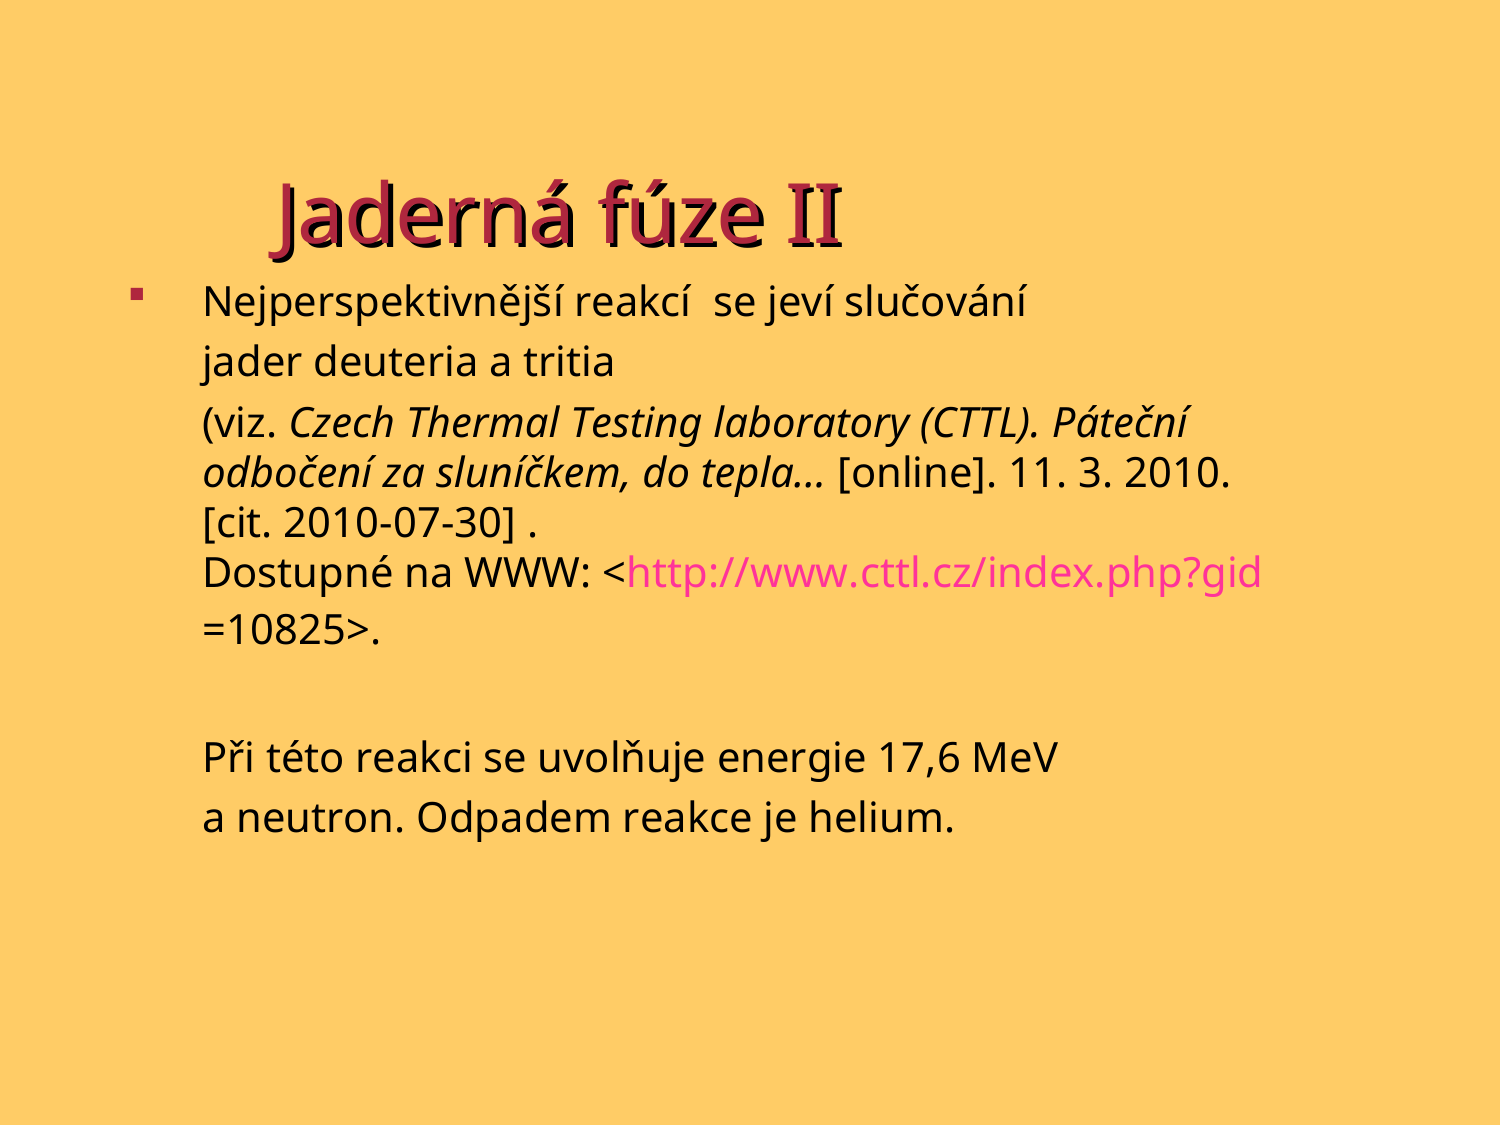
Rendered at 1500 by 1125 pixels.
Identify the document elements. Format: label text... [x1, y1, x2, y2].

title Jaderná fúze II [88, 90, 1364, 330]
list Nejperspektivnější reakcí se jeví slučování jader deuteria a tritia (viz. Czech Thermal Testing laboratory (CTTL). Páteční odbočení za sluníčkem, do tepla... [online]. 11. 3. 2010. [cit. 2010-07-30] . Dostupné na WWW: <http://www.cttl.cz/index.php?gid=10825>. Při této reakci se uvolňuje energie 17,6 MeV a neutron. Odpadem reakce je helium. [112, 267, 1317, 1103]
